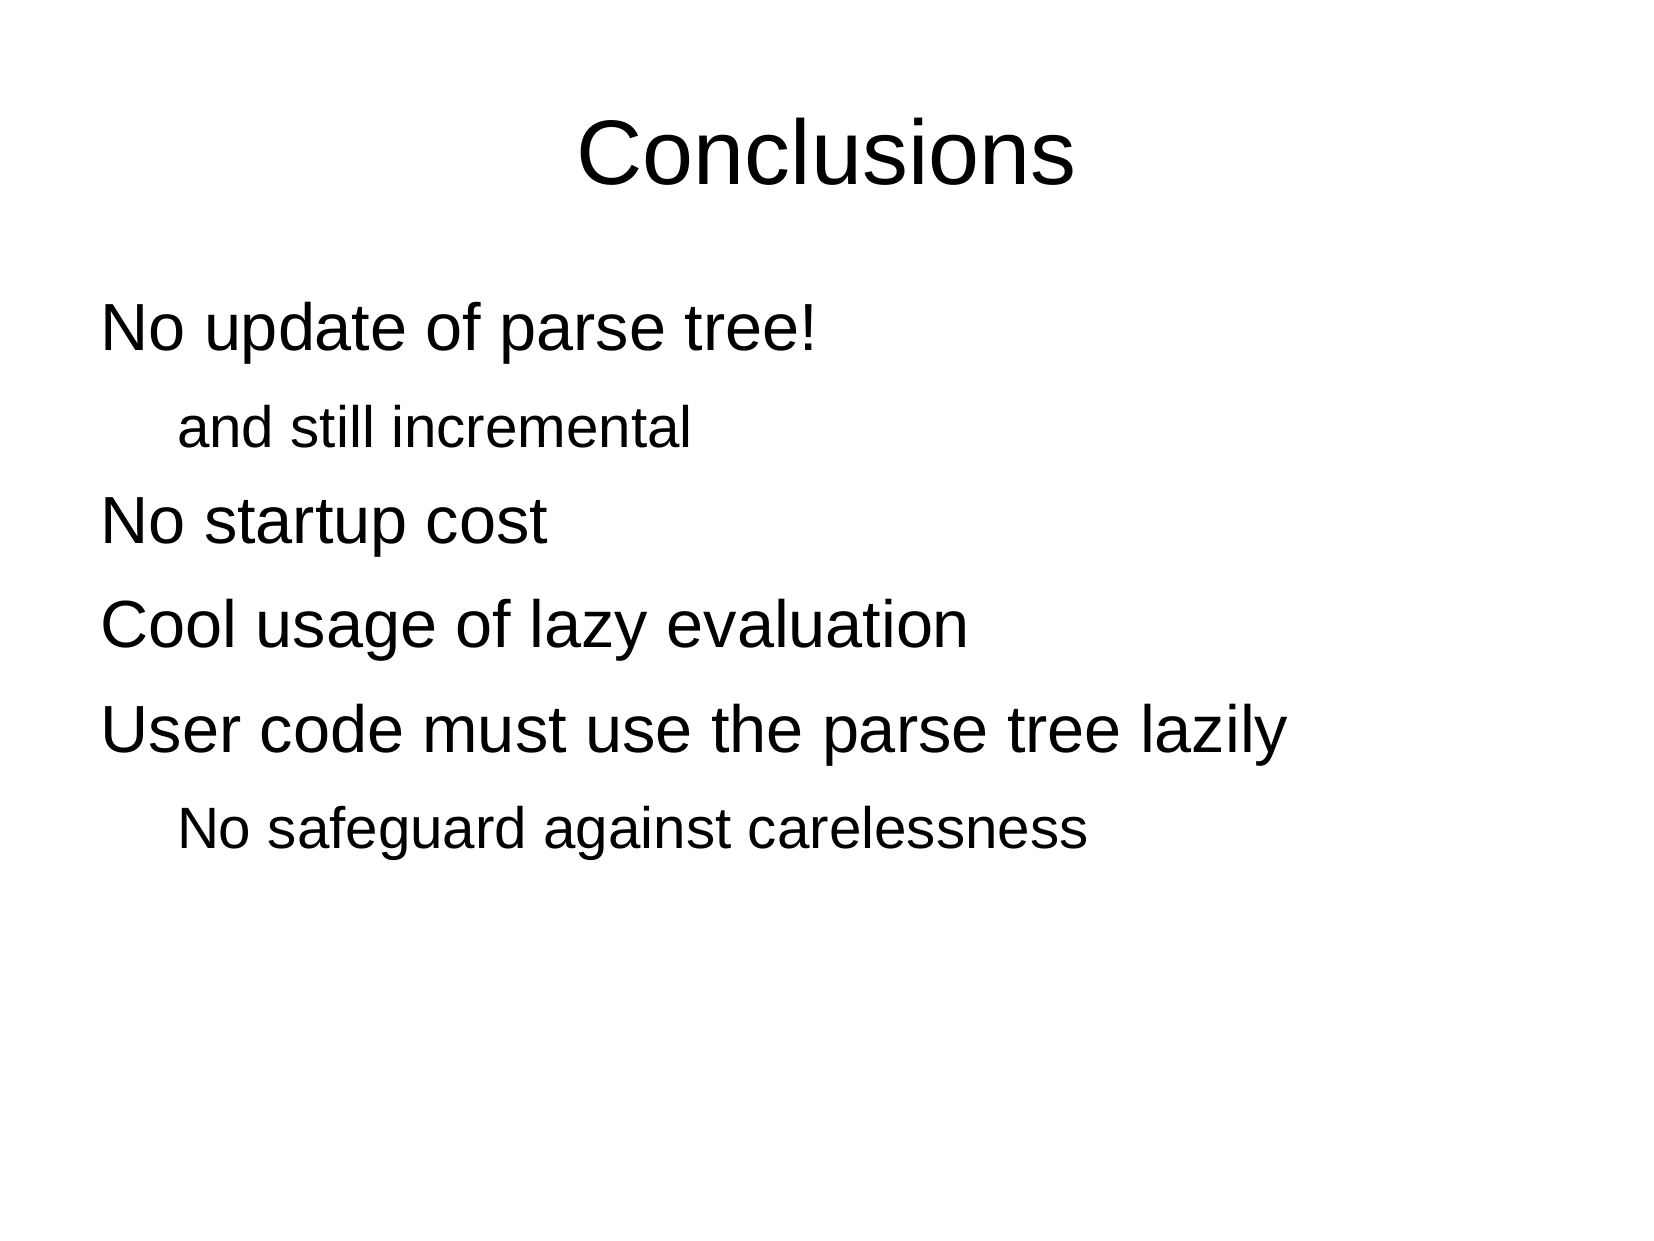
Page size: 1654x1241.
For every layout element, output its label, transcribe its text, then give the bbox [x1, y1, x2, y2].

title Conclusions [82, 49, 1571, 257]
list No update of parse tree! and still incremental No startup cost Cool usage of lazy evaluation User code must use the parse tree lazily No safeguard against carelessness [82, 290, 1571, 1094]
